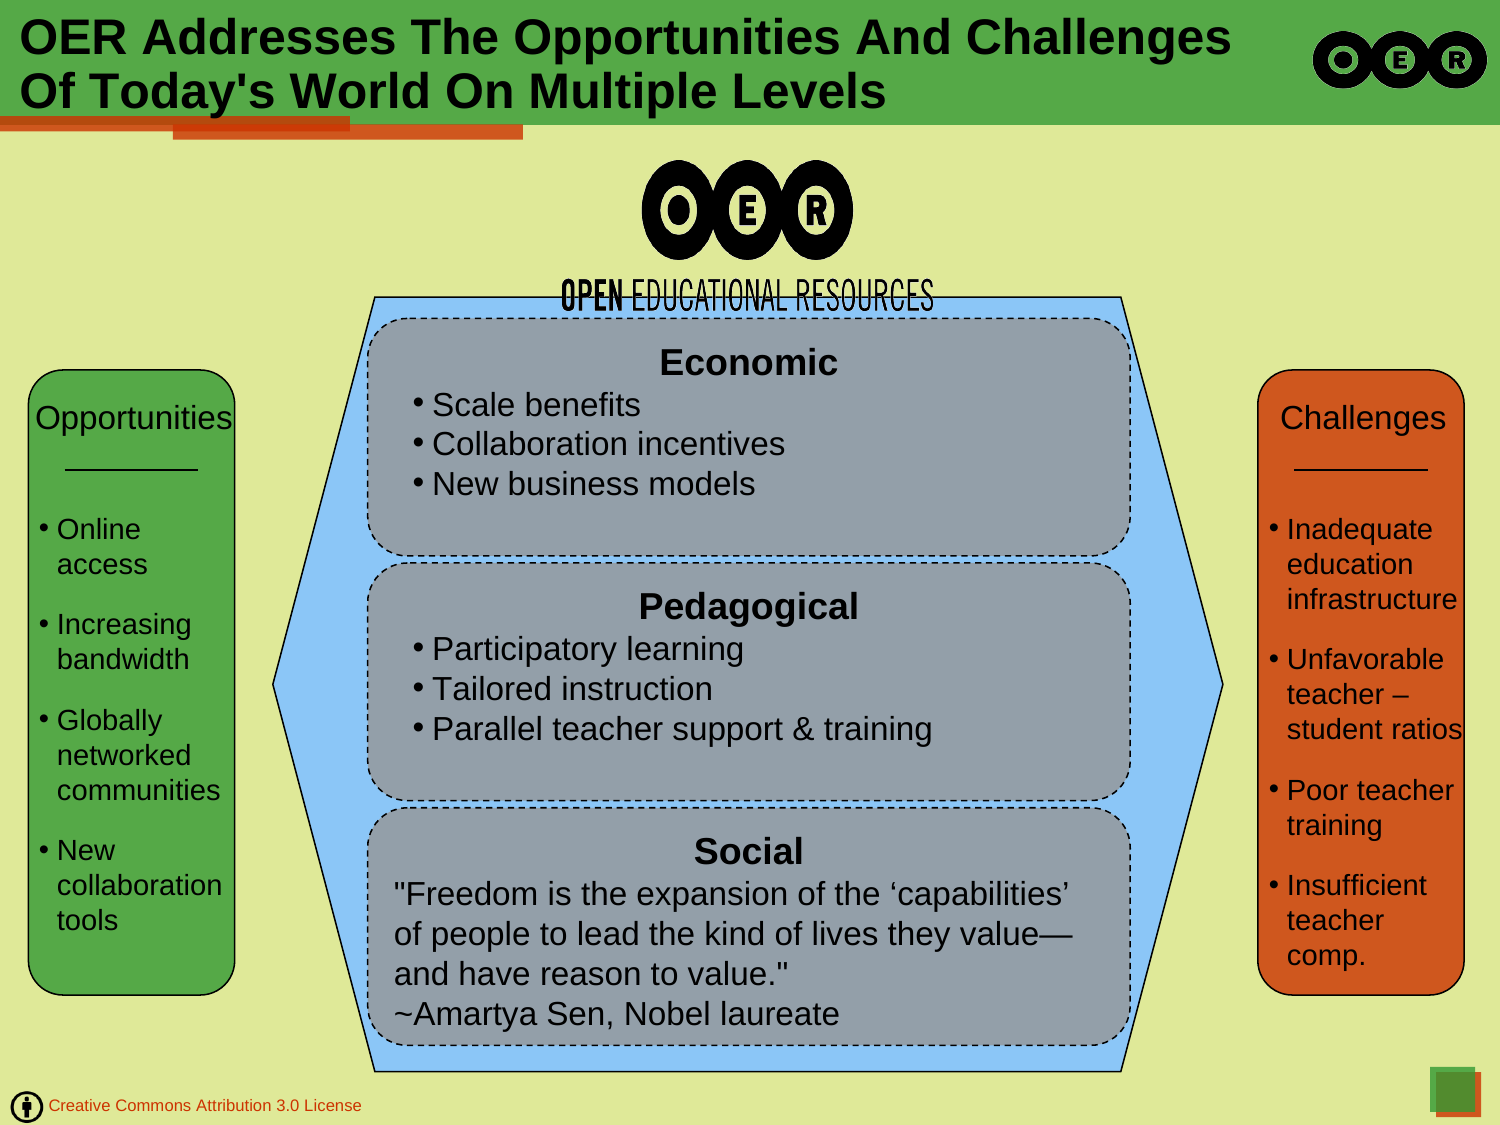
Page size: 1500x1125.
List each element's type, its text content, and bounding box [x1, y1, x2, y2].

text_box Challenges [1265, 388, 1462, 444]
picture [7, 1088, 46, 1125]
picture [1306, 31, 1494, 94]
text_box OER Addresses The Opportunities And Challenges Of Today's World On Multiple Levels [4, 3, 1293, 128]
text_box Economic Scale benefits Collaboration incentives New business models [367, 318, 1131, 556]
text_box Opportunities [20, 388, 248, 444]
text_box Pedagogical Participatory learning Tailored instruction Parallel teacher support & training [367, 562, 1131, 801]
text_box Online access Increasing bandwidth Globally networked communities New collaboration tools [24, 502, 250, 945]
text_box [32, 369, 231, 388]
text_box [272, 297, 1223, 1072]
text_box Inadequate education infrastructure Unfavorable teacher – student ratios Poor teacher training Insufficient teacher comp. [1254, 502, 1480, 980]
picture [562, 160, 933, 311]
text_box [1257, 369, 1465, 502]
text_box [1263, 980, 1459, 996]
text_box [28, 444, 235, 502]
text_box Social "Freedom is the expansion of the ‘capabilities’ of people to lead the kind of lives they value—and have reason to value." ~Amartya Sen, Nobel laureate [367, 807, 1131, 1046]
text_box [28, 945, 235, 996]
